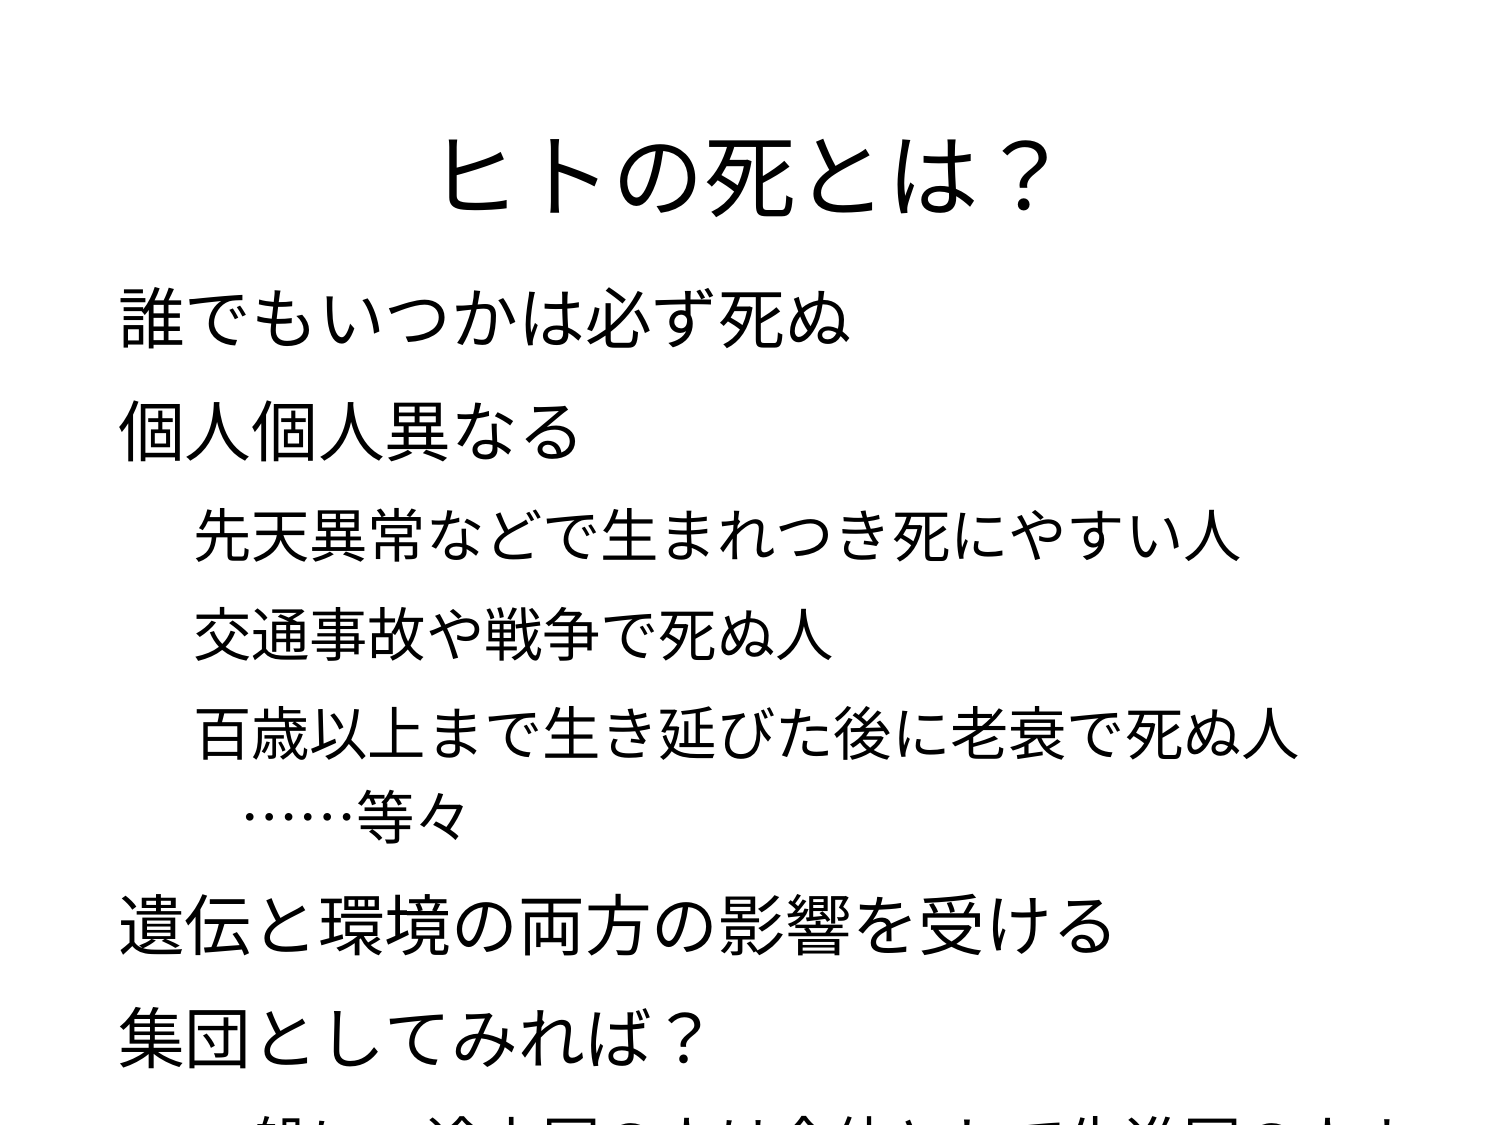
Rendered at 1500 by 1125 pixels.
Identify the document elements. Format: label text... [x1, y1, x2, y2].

title ヒトの死とは？ [112, 76, 1388, 266]
list 誰でもいつかは必ず死ぬ 個人個人異なる 先天異常などで生まれつき死にやすい人 交通事故や戦争で死ぬ人 百歳以上まで生き延びた後に老衰で死ぬ人 ……等々 遺伝と環境の両方の影響を受ける 集団としてみれば？ 一般に，途上国の人は全体として先進国の人より若くして死んでしまう人が多い＝途上国は先進国より「死亡水準」が高い→どうやって表す？ [118, 265, 1418, 1049]
